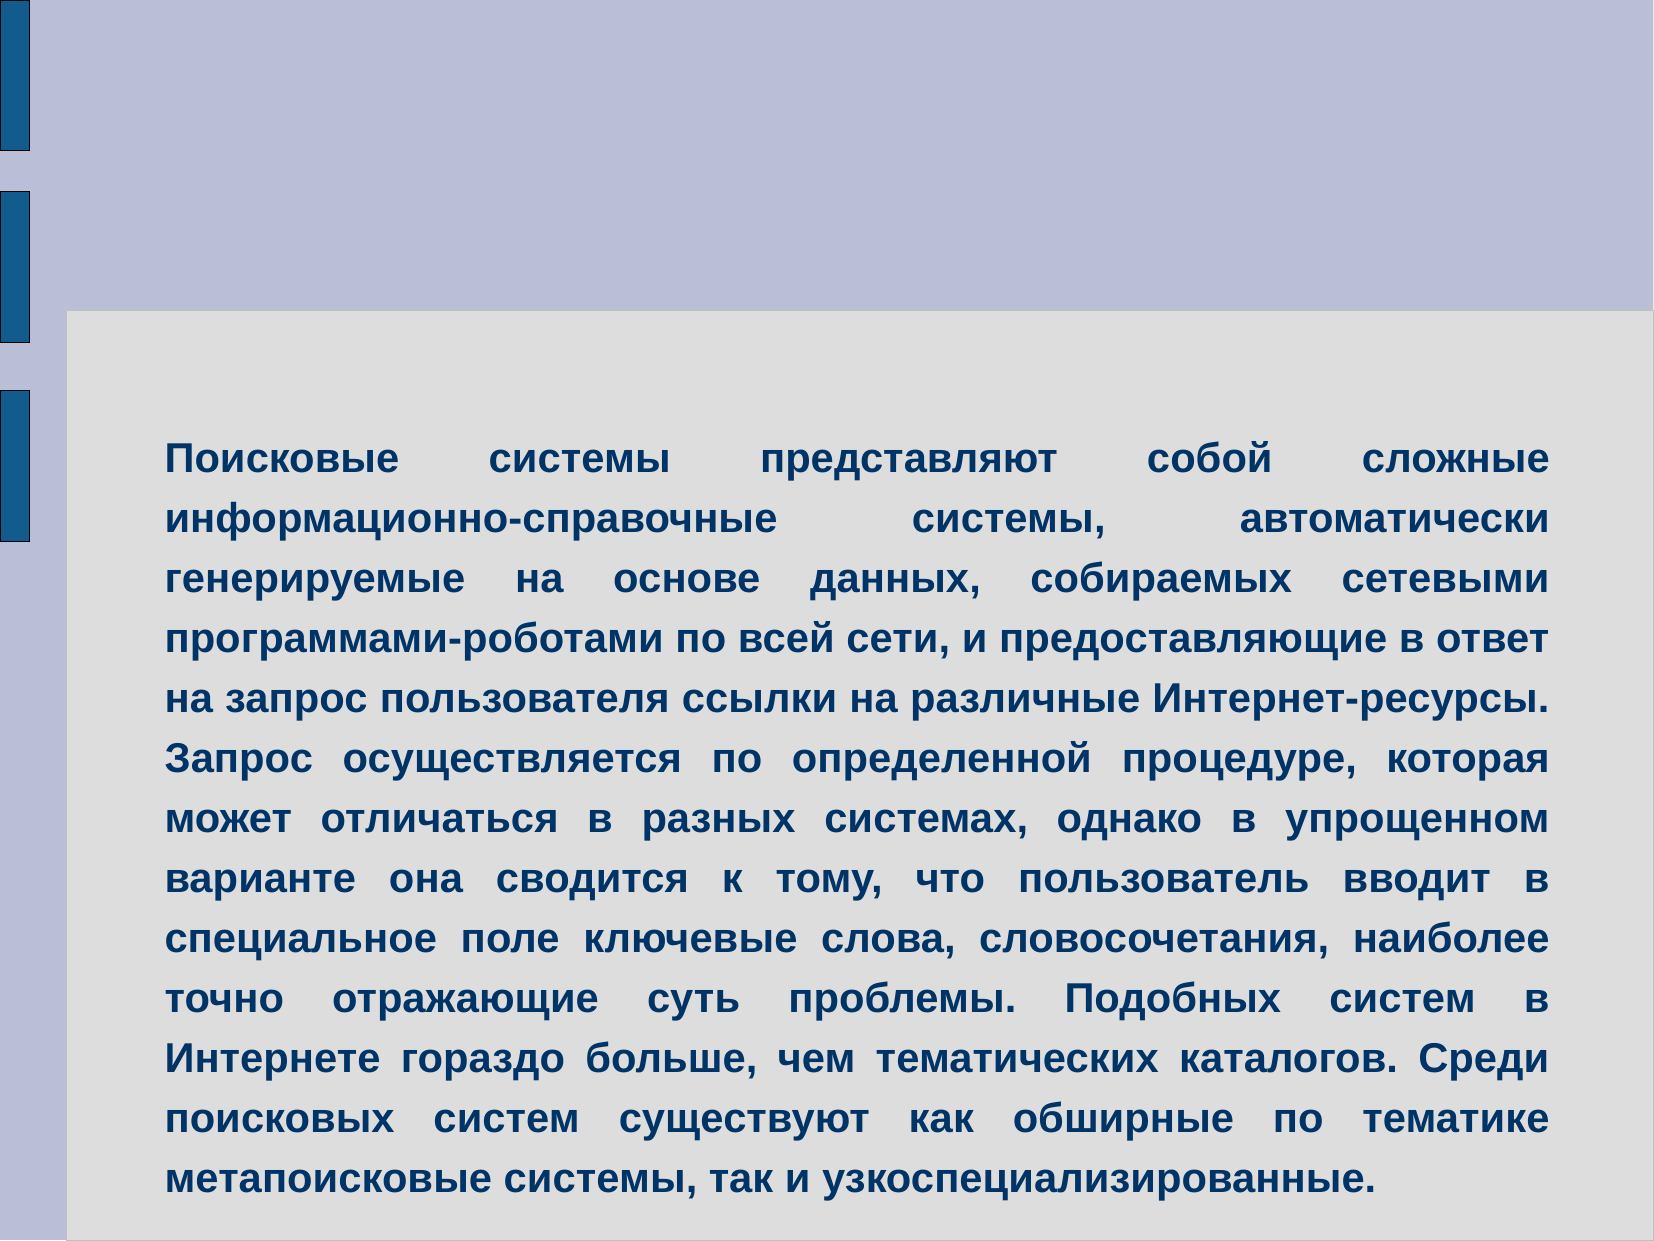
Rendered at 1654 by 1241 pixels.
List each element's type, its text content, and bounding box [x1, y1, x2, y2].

text_box Поисковые системы представляют собой сложные информационно-справочные системы, автоматически генерируемые на основе данных, собираемых сетевыми программами-роботами по всей сети, и предоставляющие в ответ на запрос пользователя ссылки на различные Интернет-ресурсы. Запрос осуществляется по определенной процедуре, которая может отличаться в разных системах, однако в упрощенном варианте она сводится к тому, что пользователь вводит в специальное поле ключевые слова, словосочетания, наиболее точно отражающие суть проблемы. Подобных систем в Интернете гораздо больше, чем тематических каталогов. Среди поисковых систем существуют как обширные по тематике метапоисковые системы, так и узкоспециализированные. [149, 413, 1566, 1209]
